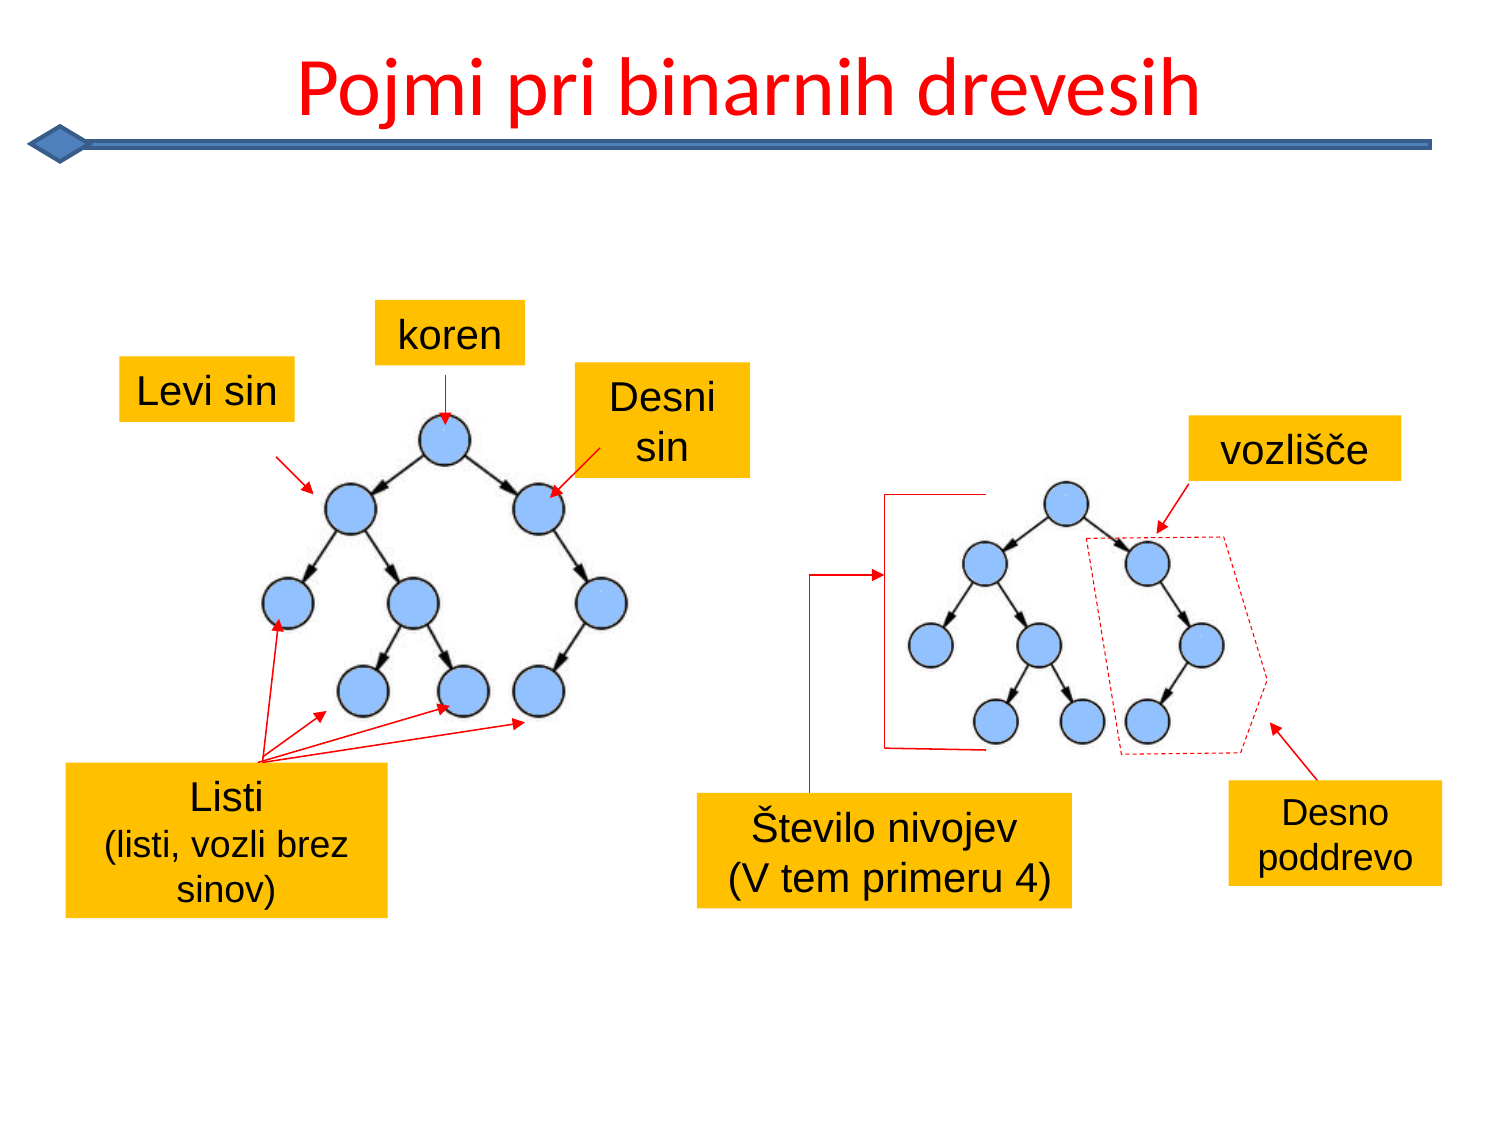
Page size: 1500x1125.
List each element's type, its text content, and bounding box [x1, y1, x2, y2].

title Pojmi pri binarnih drevesih [75, 23, 1426, 141]
text_box koren [375, 299, 526, 366]
text_box Listi (listi, vozli brez sinov) [65, 762, 388, 919]
text_box Število nivojev (V tem primeru 4) [696, 792, 1072, 909]
text_box vozlišče [1188, 415, 1402, 481]
text_box Desno poddrevo [1228, 780, 1443, 886]
picture [257, 409, 633, 723]
text_box Desni sin [574, 362, 751, 478]
text_box Levi sin [119, 356, 295, 422]
picture [904, 477, 1229, 749]
